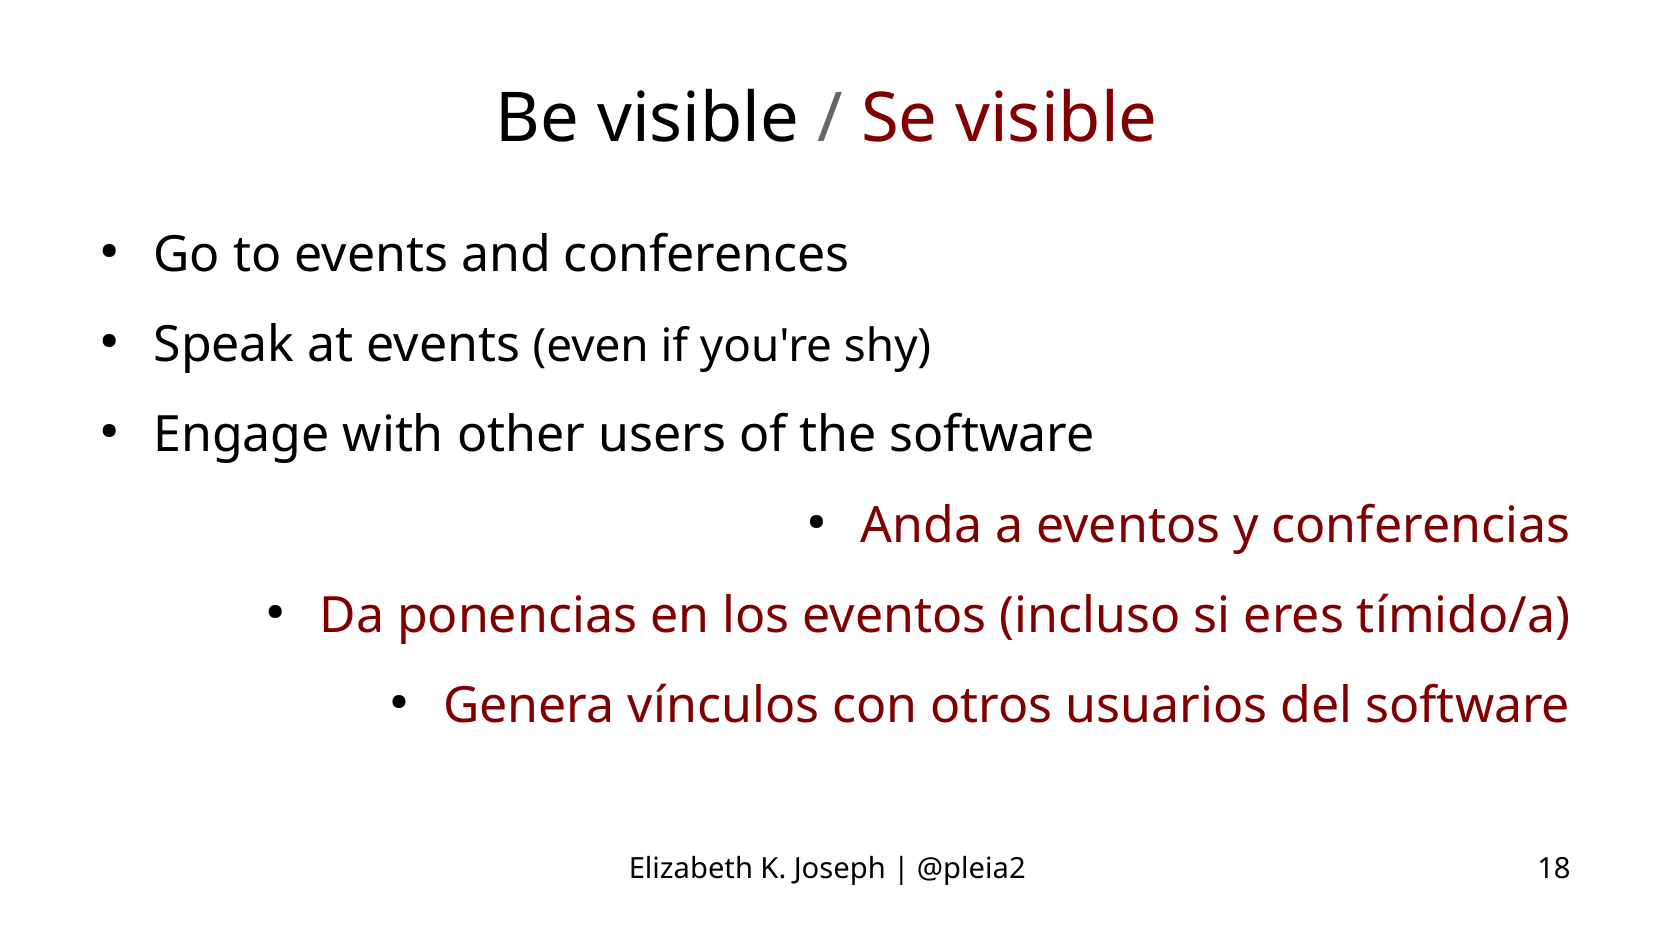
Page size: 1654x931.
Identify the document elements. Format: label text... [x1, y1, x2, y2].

title Be visible / Se visible [82, 37, 1571, 193]
list Go to events and conferences Speak at events (even if you're shy) Engage with other users of the software Anda a eventos y conferencias Da ponencias en los eventos (incluso si eres tímido/a) Genera vínculos con otros usuarios del software [82, 217, 1571, 758]
